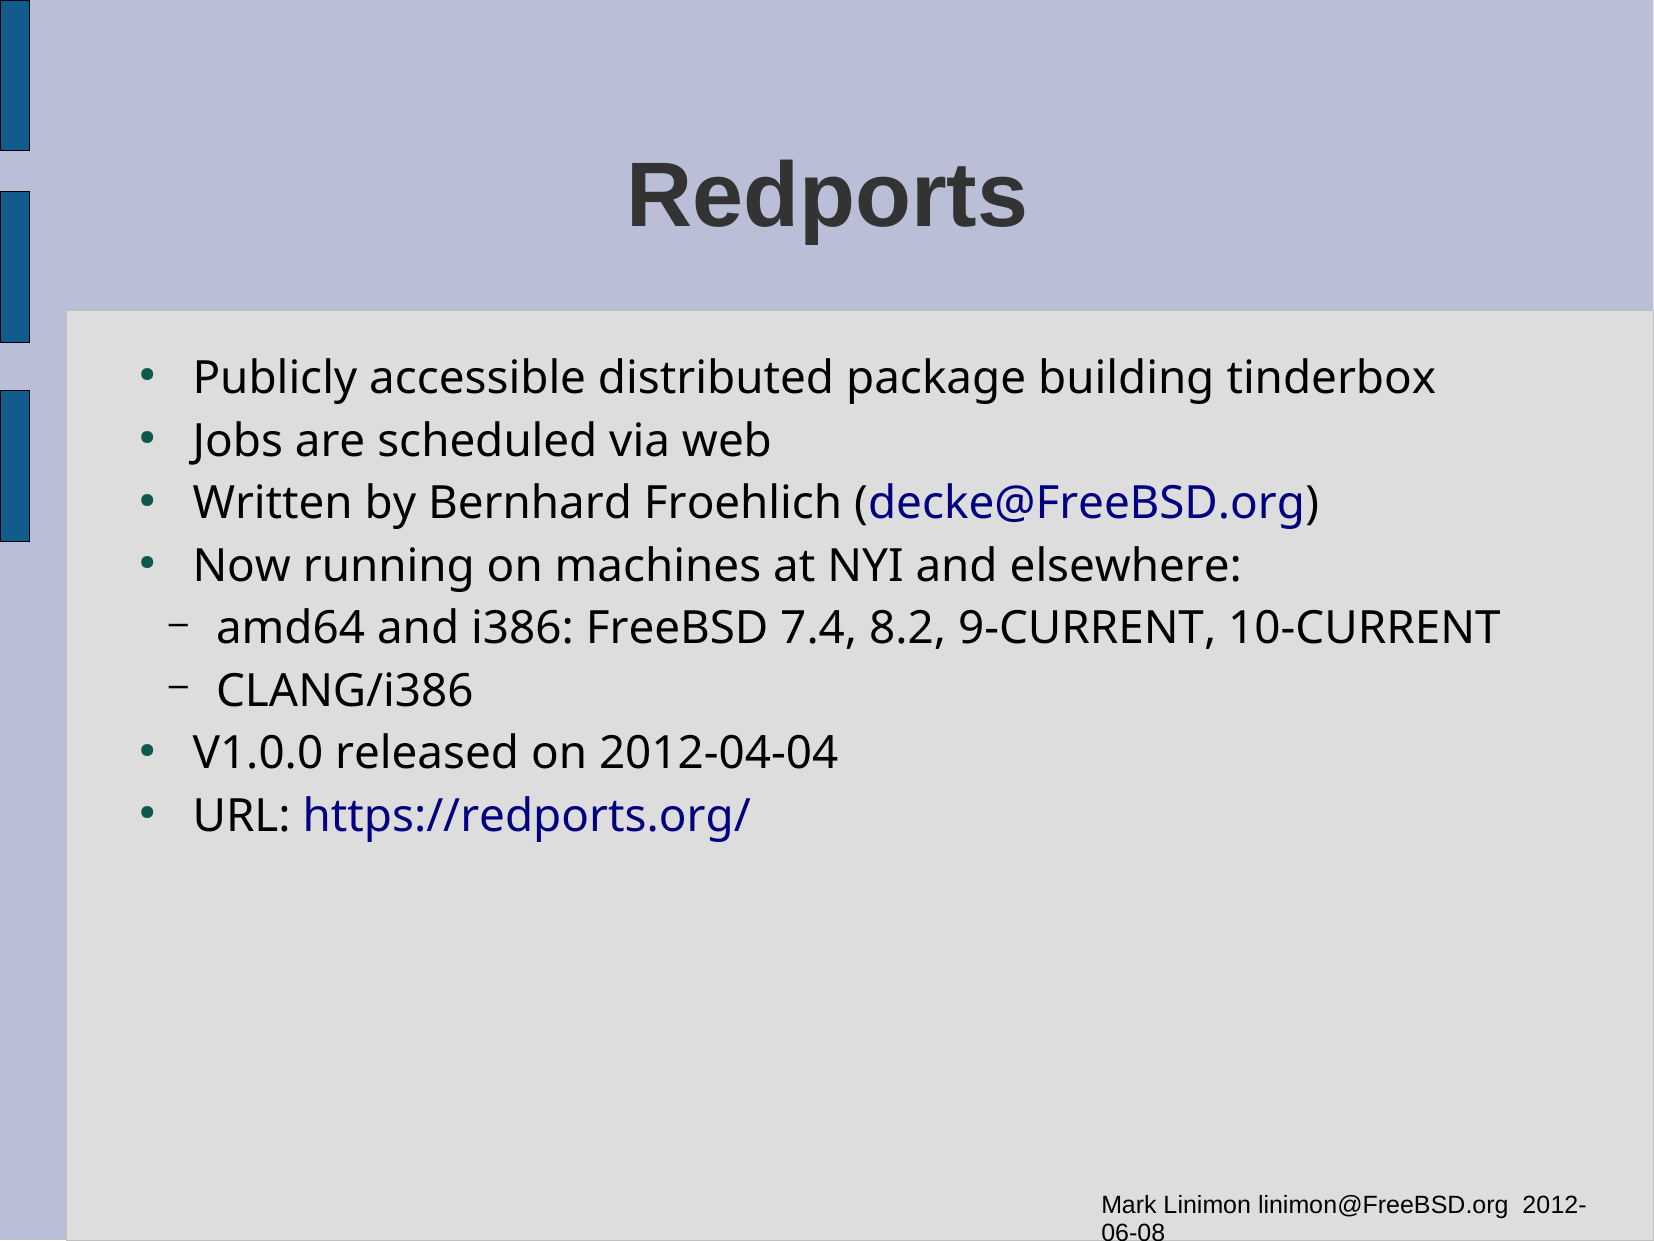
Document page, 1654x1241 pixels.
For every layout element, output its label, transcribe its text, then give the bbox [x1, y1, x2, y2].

text_box Mark Linimon linimon@FreeBSD.org 2012-06-08 [1101, 1190, 1616, 1241]
title Redports [121, 91, 1534, 299]
list Publicly accessible distributed package building tinderbox Jobs are scheduled via web Written by Bernhard Froehlich (decke@FreeBSD.org) Now running on machines at NYI and elsewhere: amd64 and i386: FreeBSD 7.4, 8.2, 9-CURRENT, 10-CURRENT CLANG/i386 V1.0.0 released on 2012-04-04 URL: https://redports.org/ [121, 344, 1534, 1164]
